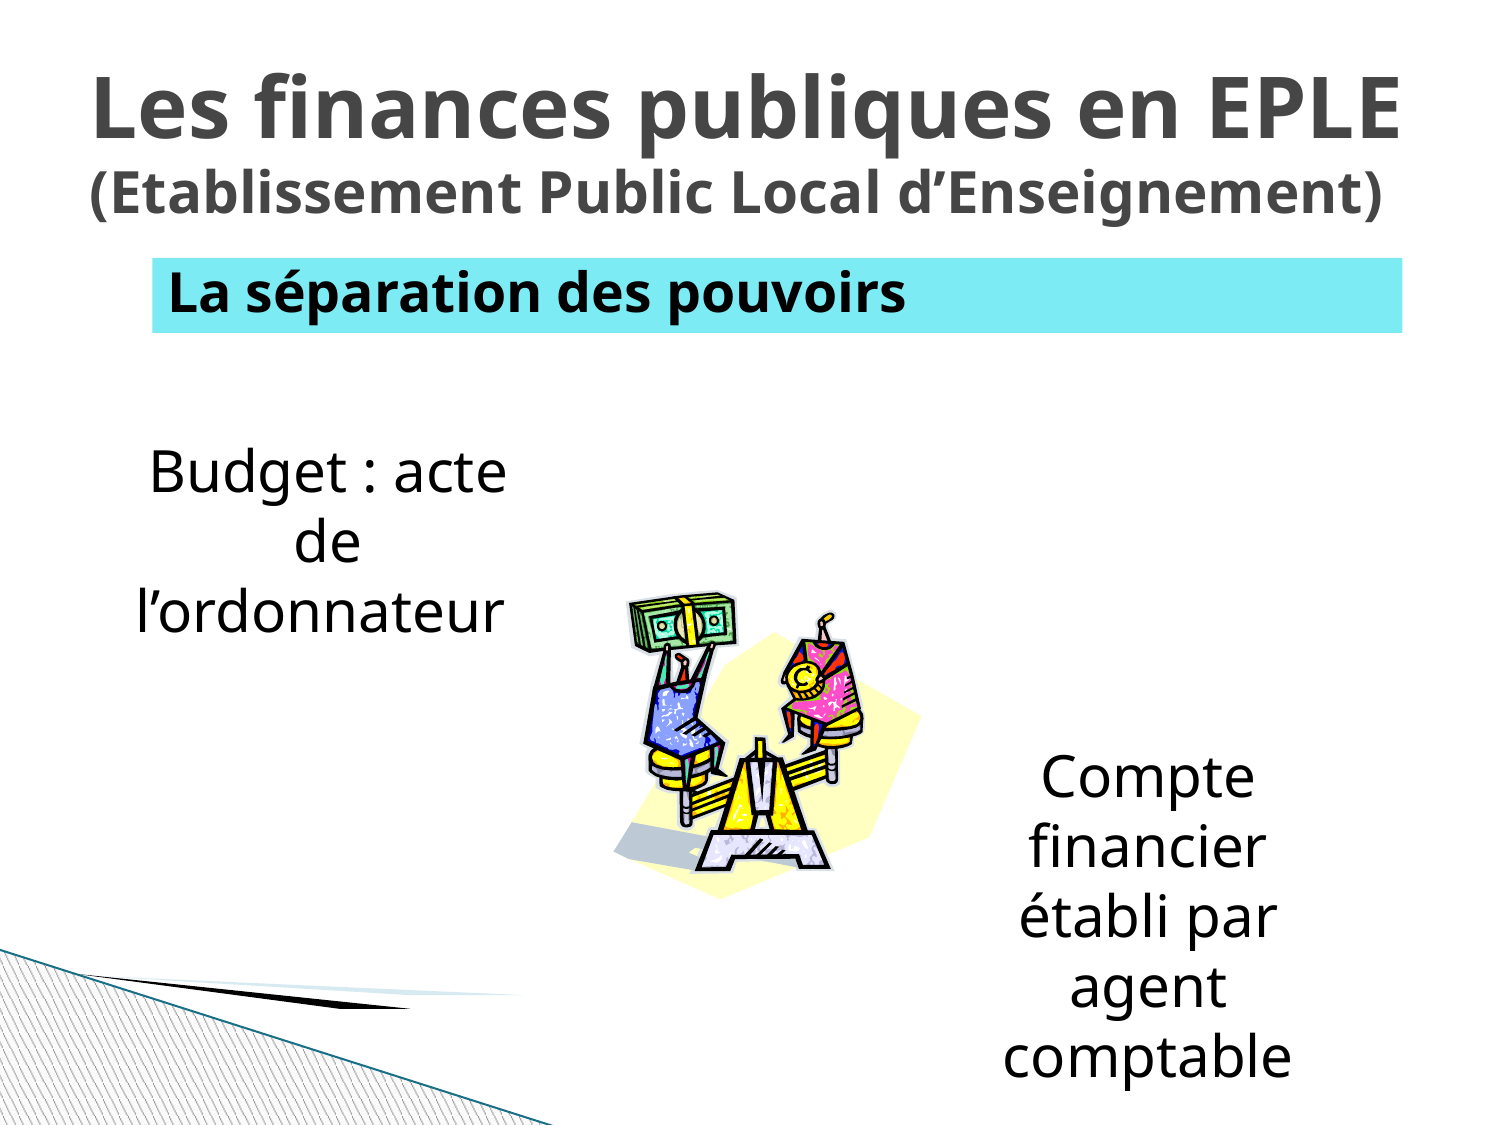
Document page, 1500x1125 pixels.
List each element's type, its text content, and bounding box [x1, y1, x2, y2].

list La séparation des pouvoirs [152, 257, 1403, 333]
picture [0, 952, 543, 1125]
picture [609, 585, 926, 904]
title Les finances publiques en EPLE (Etablissement Public Local d’Enseignement) [75, 45, 1425, 233]
